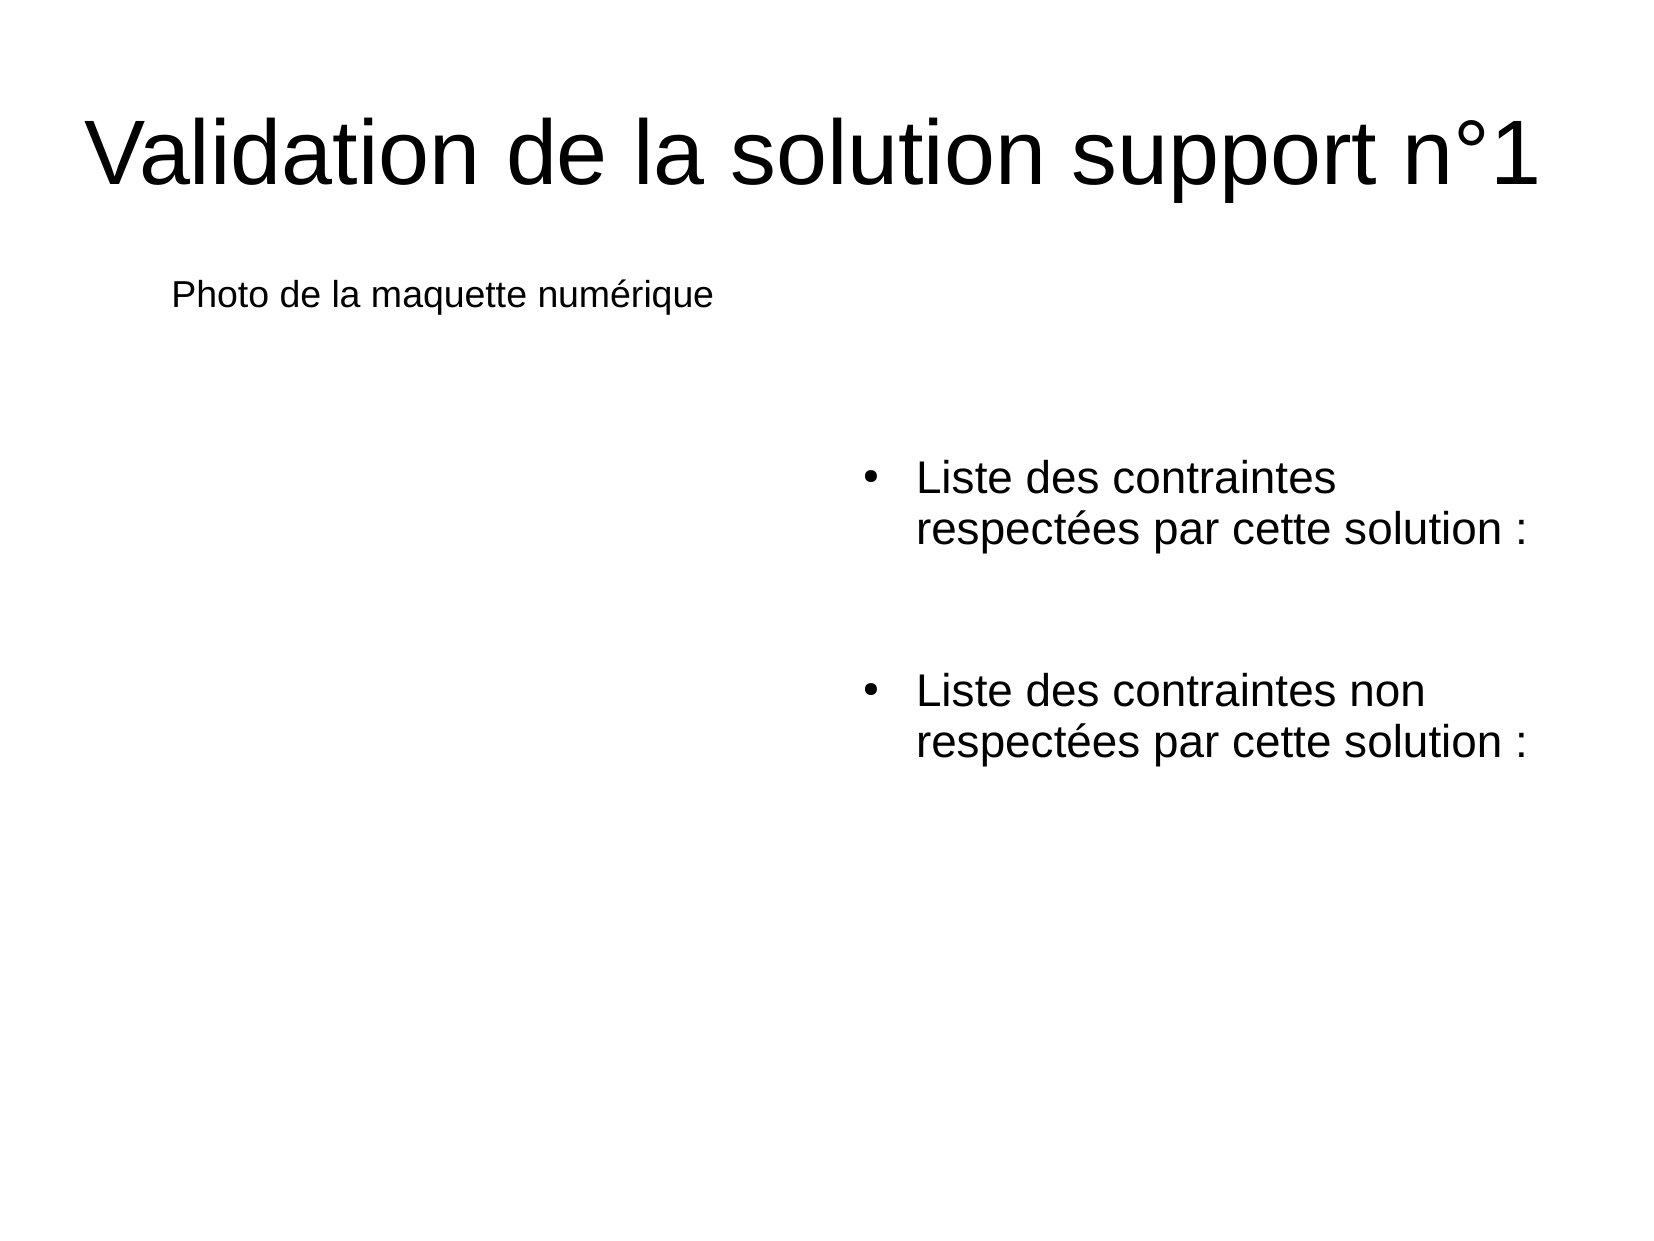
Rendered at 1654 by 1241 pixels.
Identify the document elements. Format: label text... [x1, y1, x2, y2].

title Validation de la solution support n°1 [82, 50, 1571, 256]
text_box Photo de la maquette numérique [88, 265, 798, 365]
list Liste des contraintes respectées par cette solution : Liste des contraintes non respectées par cette solution : [845, 290, 1572, 1109]
